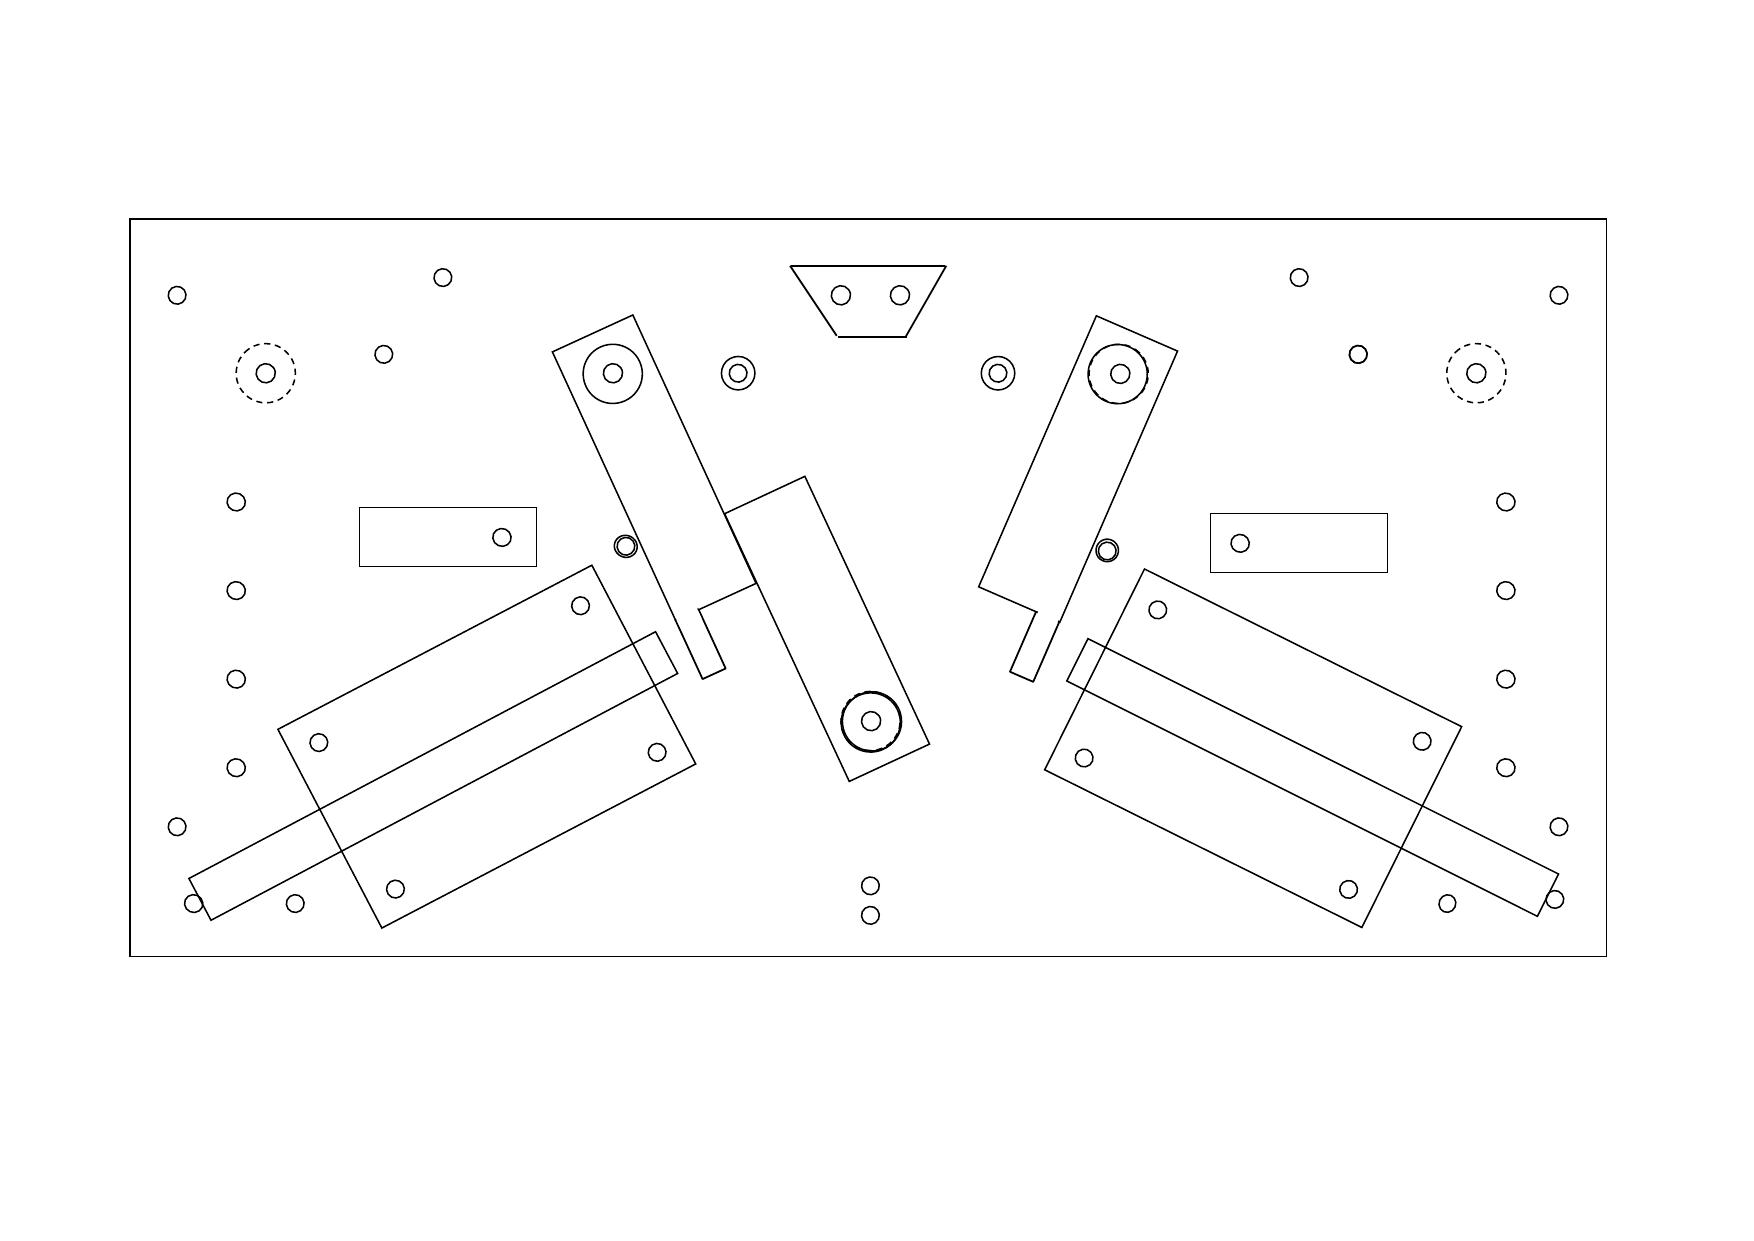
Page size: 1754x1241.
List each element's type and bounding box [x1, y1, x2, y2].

text_box [1210, 513, 1388, 573]
text_box [1009, 607, 1060, 682]
text_box [675, 607, 726, 680]
text_box [359, 507, 537, 567]
